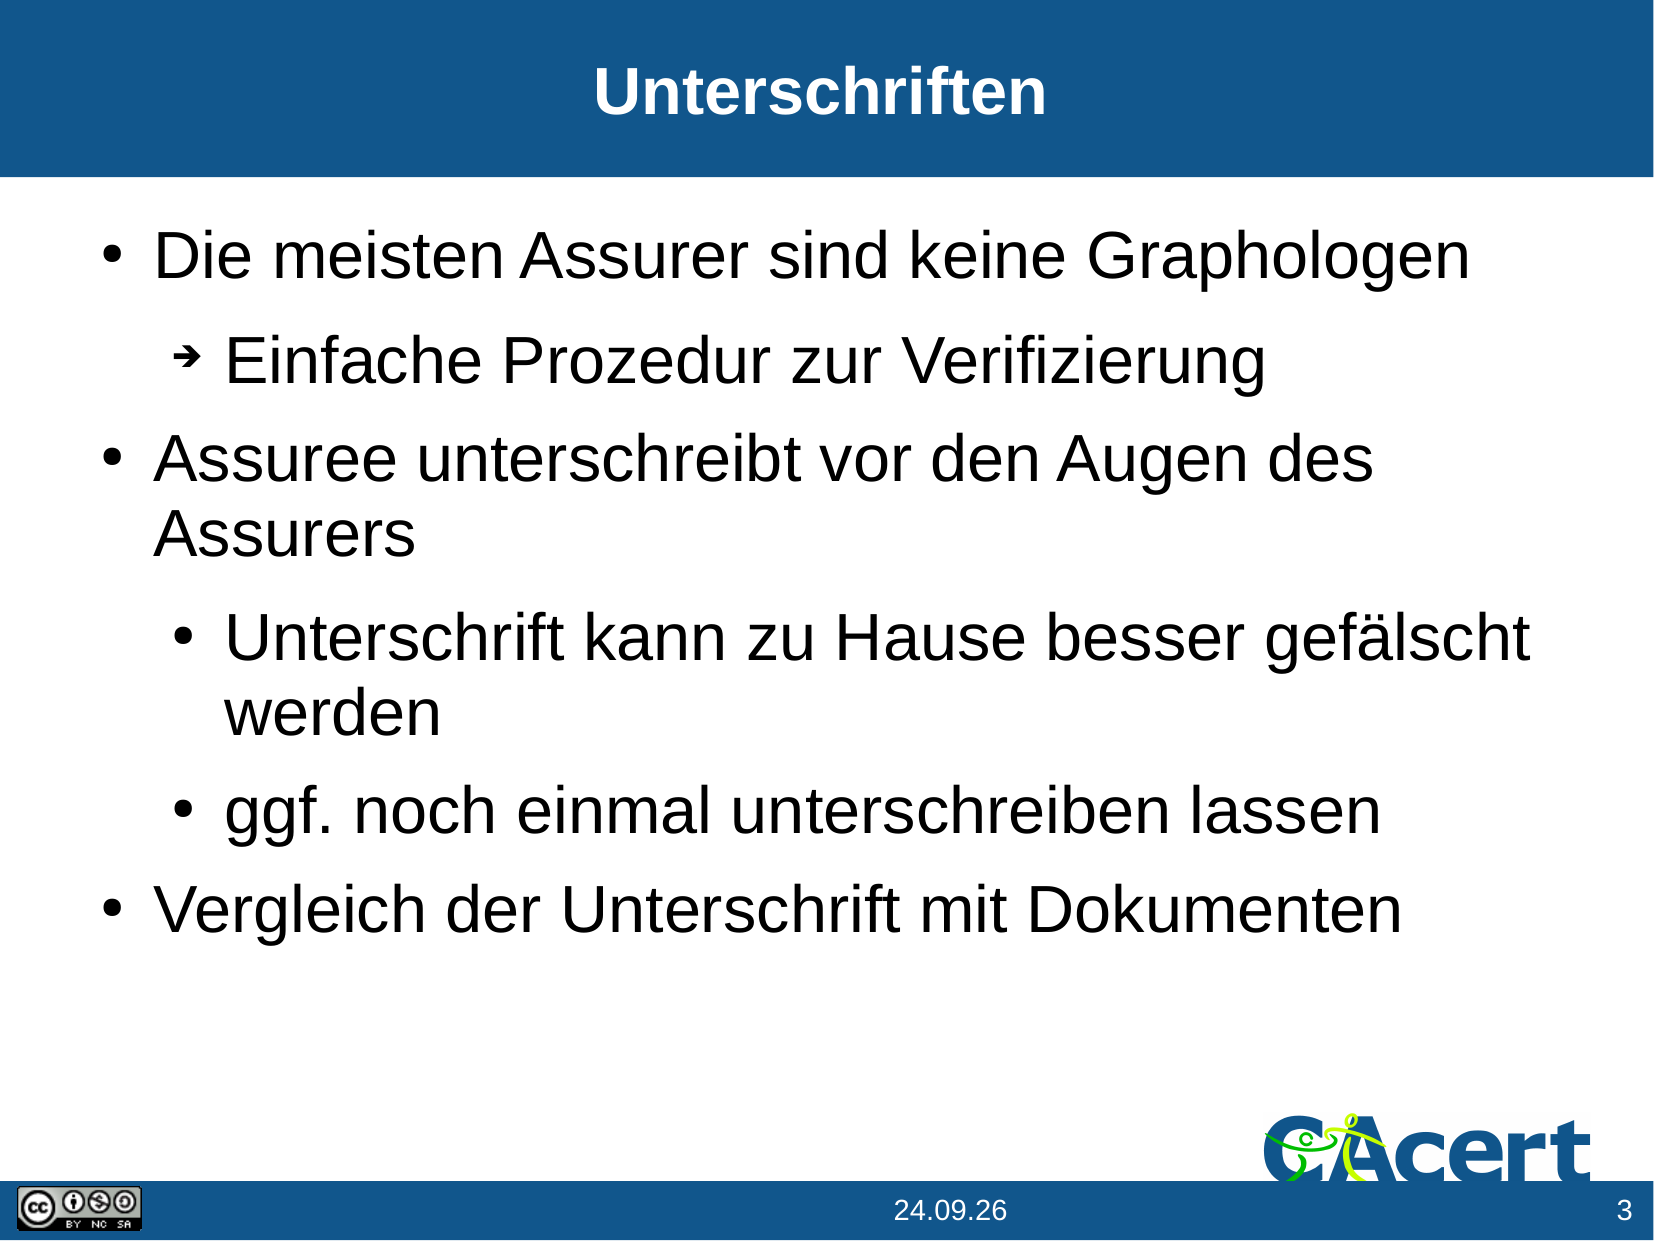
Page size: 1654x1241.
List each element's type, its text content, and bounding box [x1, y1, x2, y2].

list Die meisten Assurer sind keine Graphologen Einfache Prozedur zur Verifizierung Assuree unterschreibt vor den Augen des Assurers Unterschrift kann zu Hause besser gefälscht werden ggf. noch einmal unterschreiben lassen Vergleich der Unterschrift mit Dokumenten [82, 218, 1571, 1091]
picture [17, 1186, 142, 1231]
title Unterschriften [76, 17, 1565, 166]
picture [1263, 1112, 1591, 1181]
